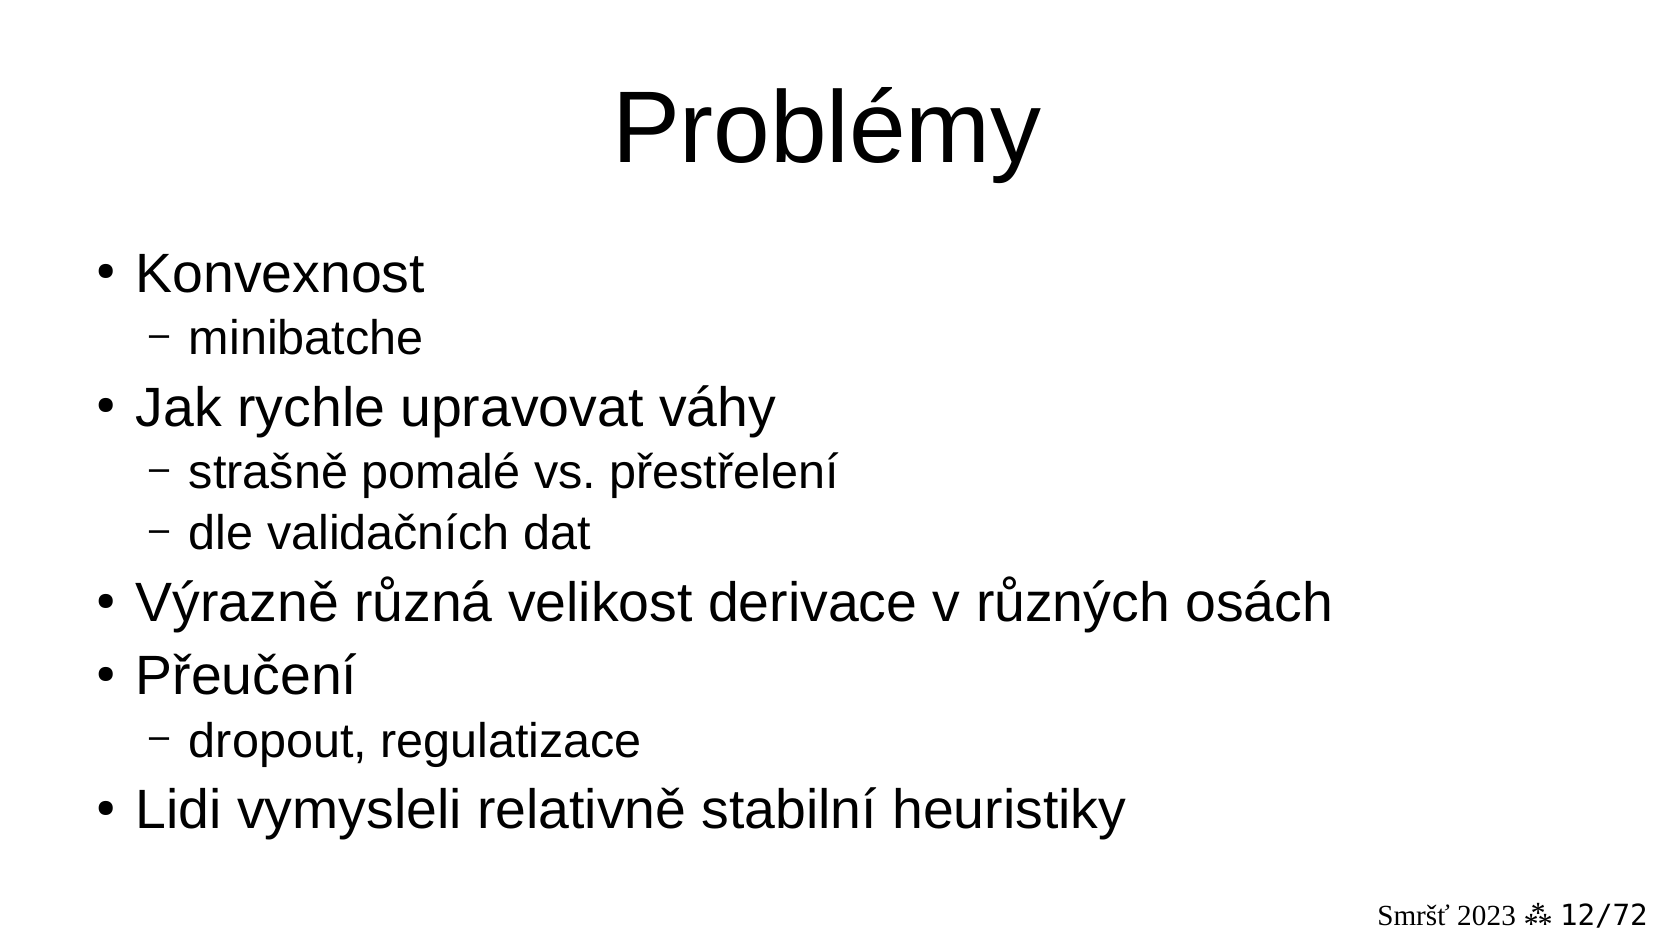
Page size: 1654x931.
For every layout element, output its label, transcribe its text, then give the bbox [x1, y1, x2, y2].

list Konvexnost minibatche Jak rychle upravovat váhy strašně pomalé vs. přestřelení dle validačních dat Výrazně různá velikost derivace v různých osách Přeučení dropout, regulatizace Lidi vymysleli relativně stabilní heuristiky [82, 241, 1571, 842]
title Problémy [82, 41, 1571, 214]
